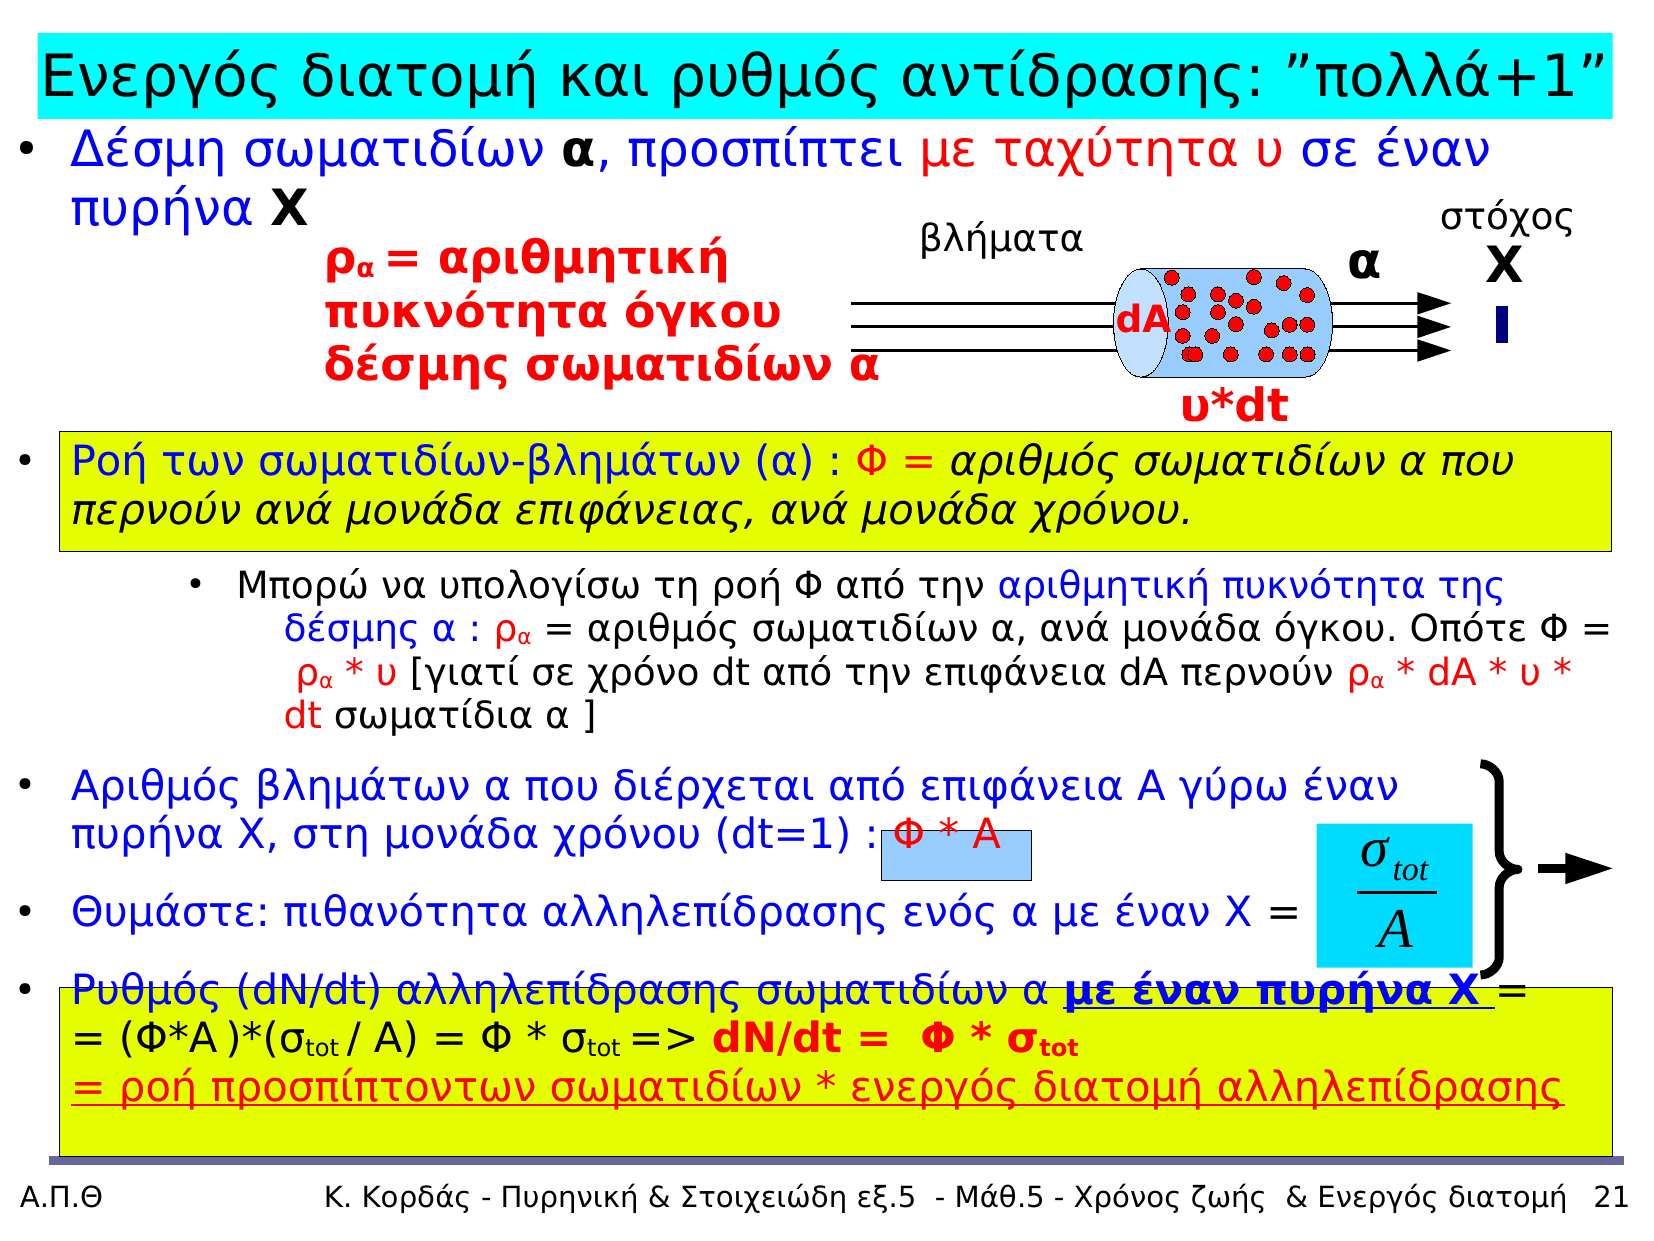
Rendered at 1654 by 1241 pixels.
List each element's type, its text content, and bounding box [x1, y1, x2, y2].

title Ενεργός διατομή και ρυθμός αντίδρασης: ”πολλά+1” [37, 33, 1613, 119]
text_box υ*dt [1164, 371, 1353, 440]
text_box α [1332, 224, 1408, 299]
text_box στόχος [1425, 187, 1591, 246]
text_box [1142, 268, 1333, 378]
text_box [1175, 304, 1191, 320]
chart [1339, 816, 1452, 961]
text_box Χ [1470, 246, 1546, 302]
list Δέσμη σωματιδίων α, προσπίπτει με ταχύτητα υ σε έναν πυρήνα Χ Ροή των σωματιδίων-βλημάτων (α) : Φ = αριθμός σωματιδίων α που περνούν ανά μονάδα επιφάνειας, ανά μονάδα χρόνου. Μπορώ να υπολογίσω τη ροή Φ από την αριθμητική πυκνότητα της δέσμης α : ρα = αριθμός σωματιδίων α, ανά μονάδα όγκου. Οπότε Φ = ρα * υ [γιατί σε χρόνο dt από την επιφάνεια dA περνούν ρα * dA * υ * dt σωματίδια α ] Αριθμός βλημάτων α που διέρχεται από επιφάνεια A γύρω έναν πυρήνα Χ, στη μονάδα χρόνου (dt=1) : Φ * A Θυμάστε: πιθανότητα αλληλεπίδρασης ενός α με έναν Χ = Ρυθμός (dN/dt) αλληλεπίδρασης σωματιδίων α με έναν πυρήνα Χ = = (Φ*A )*(σtot / A) = Φ * σtot => dN/dt = Φ * σtot = ροή προσπίπτοντων σωματιδίων * ενεργός διατομή αλληλεπίδρασης [0, 120, 1619, 1180]
text_box ρα = αριθμητική πυκνότητα όγκου δέσμης σωματιδίων α [308, 224, 973, 429]
text_box βλήματα [903, 209, 1100, 268]
text_box dA [1100, 290, 1214, 350]
text_box [1175, 328, 1191, 344]
